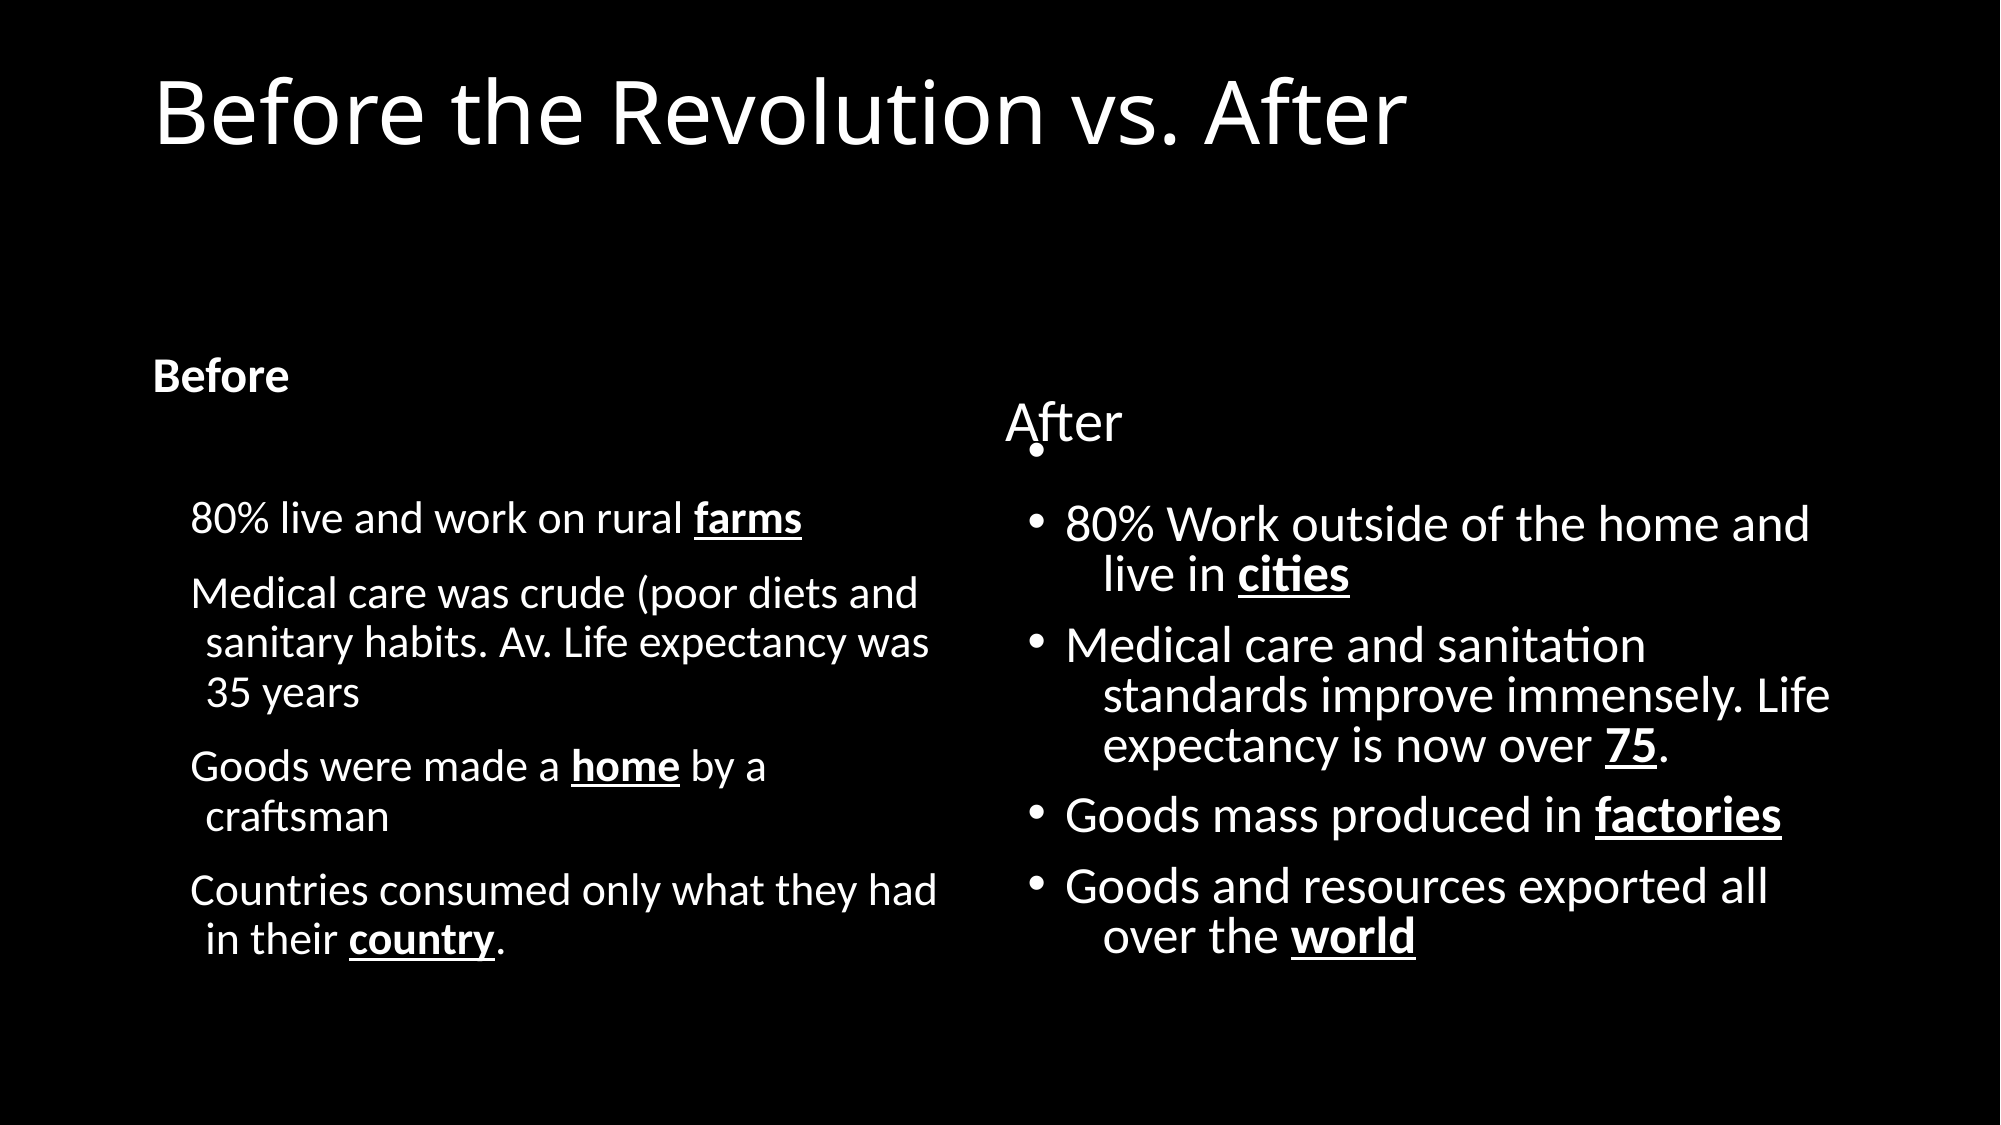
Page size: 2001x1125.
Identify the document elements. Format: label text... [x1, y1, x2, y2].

list After [982, 357, 1763, 493]
list 80% Work outside of the home and live in cities Medical care and sanitation standards improve immensely. Life expectancy is now over 75. Goods mass produced in factories Goods and resources exported all over the world [1012, 410, 1863, 1016]
title Before the Revolution vs. After [137, 59, 1863, 278]
list Before [137, 275, 984, 411]
list 80% live and work on rural farms Medical care was crude (poor diets and sanitary habits. Av. Life expectancy was 35 years Goods were made a home by a craftsman Countries consumed only what they had in their country. [168, 486, 949, 1036]
